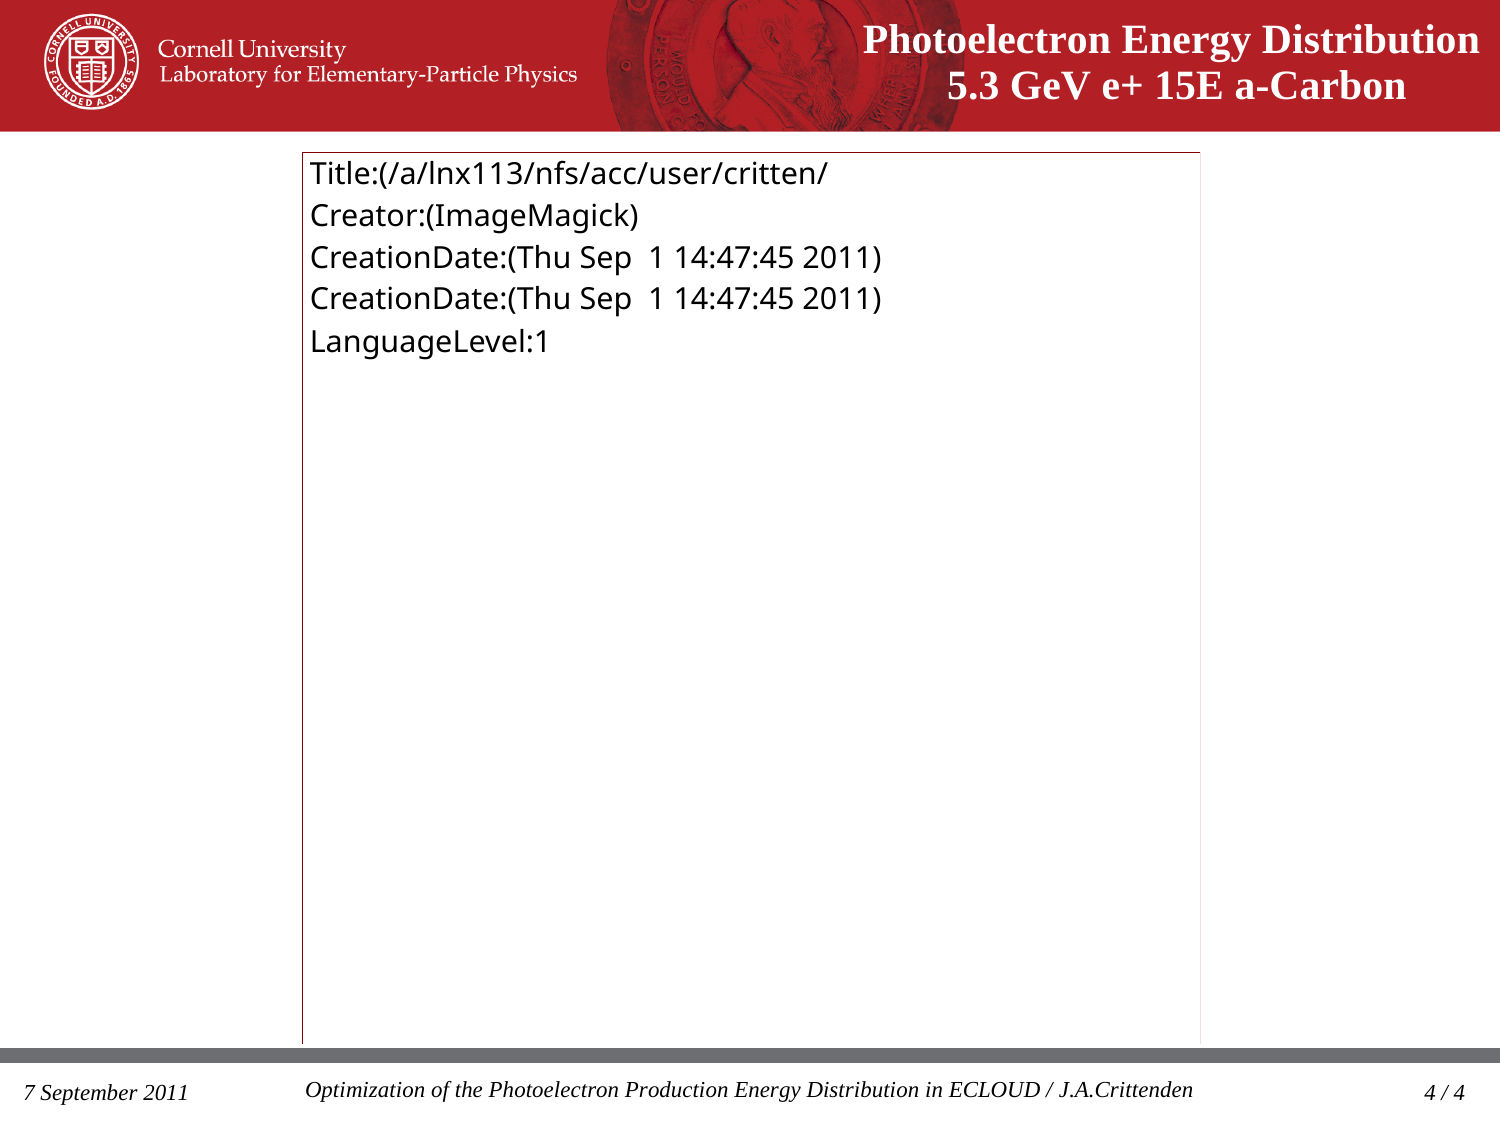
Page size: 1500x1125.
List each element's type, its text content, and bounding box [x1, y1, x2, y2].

picture [300, 149, 1201, 1044]
title Photoelectron Energy Distribution 5.3 GeV e+ 15E a-Carbon [862, 6, 1492, 120]
picture [0, 0, 1500, 132]
